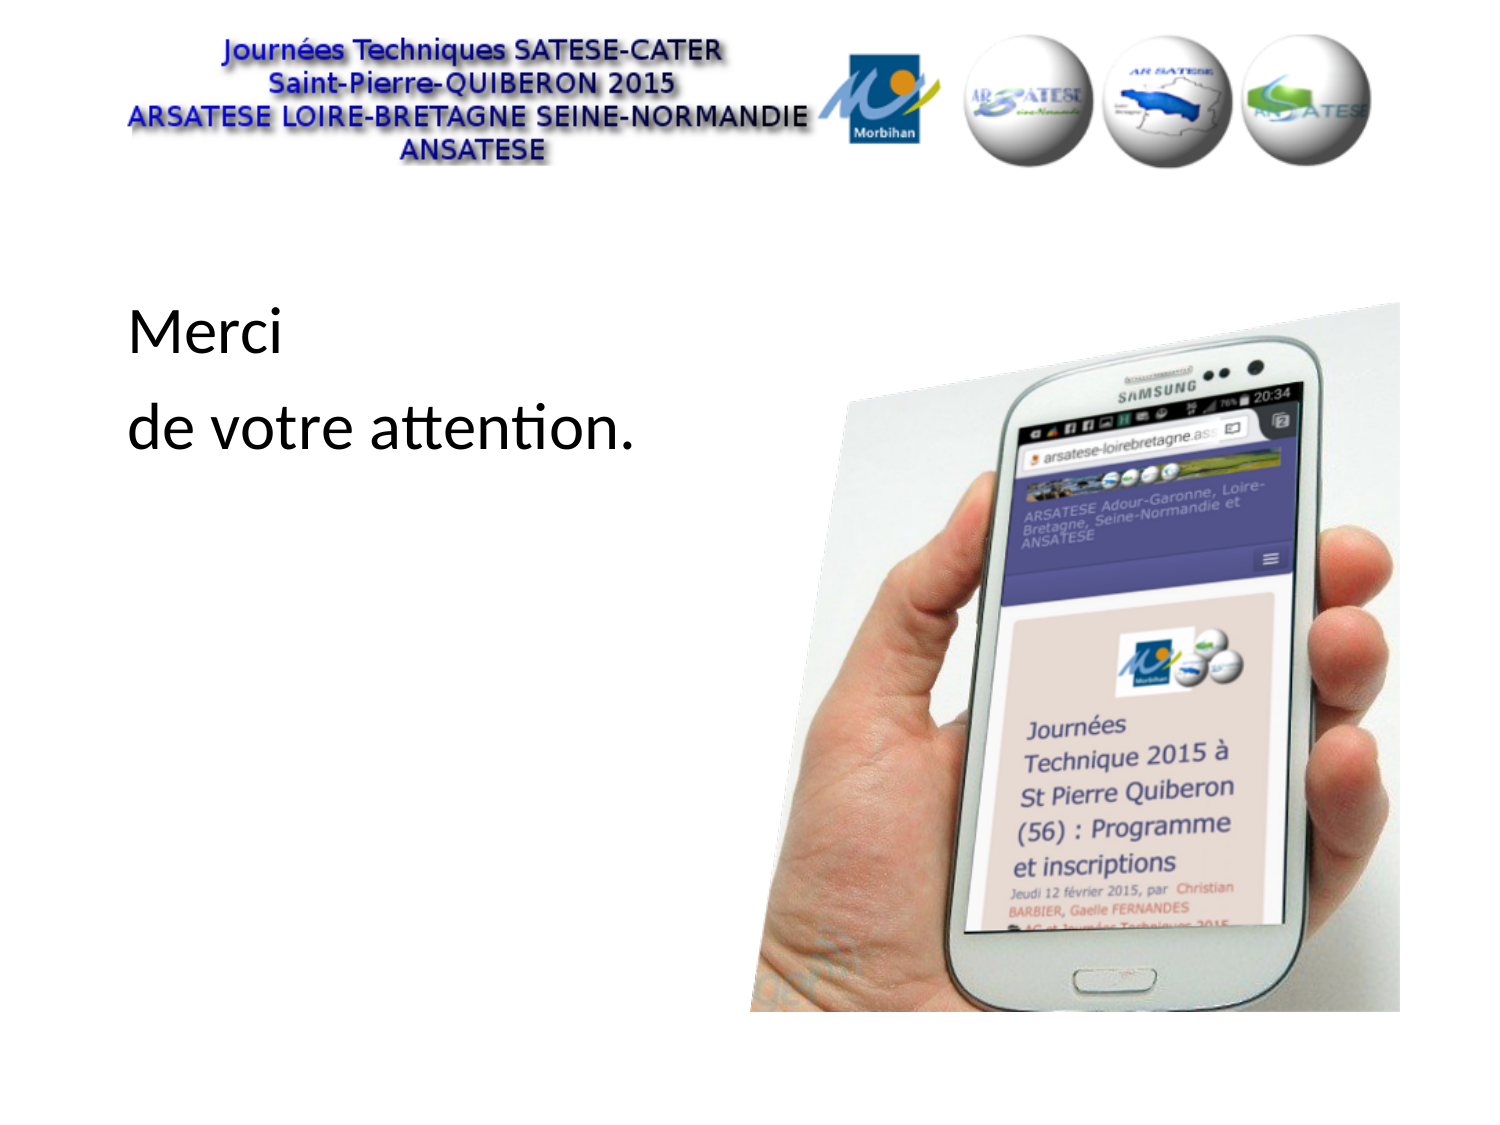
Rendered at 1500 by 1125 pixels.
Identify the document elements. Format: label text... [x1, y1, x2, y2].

picture [123, 30, 1389, 174]
picture [750, 302, 1400, 1012]
list Merci de votre attention. [112, 278, 810, 568]
